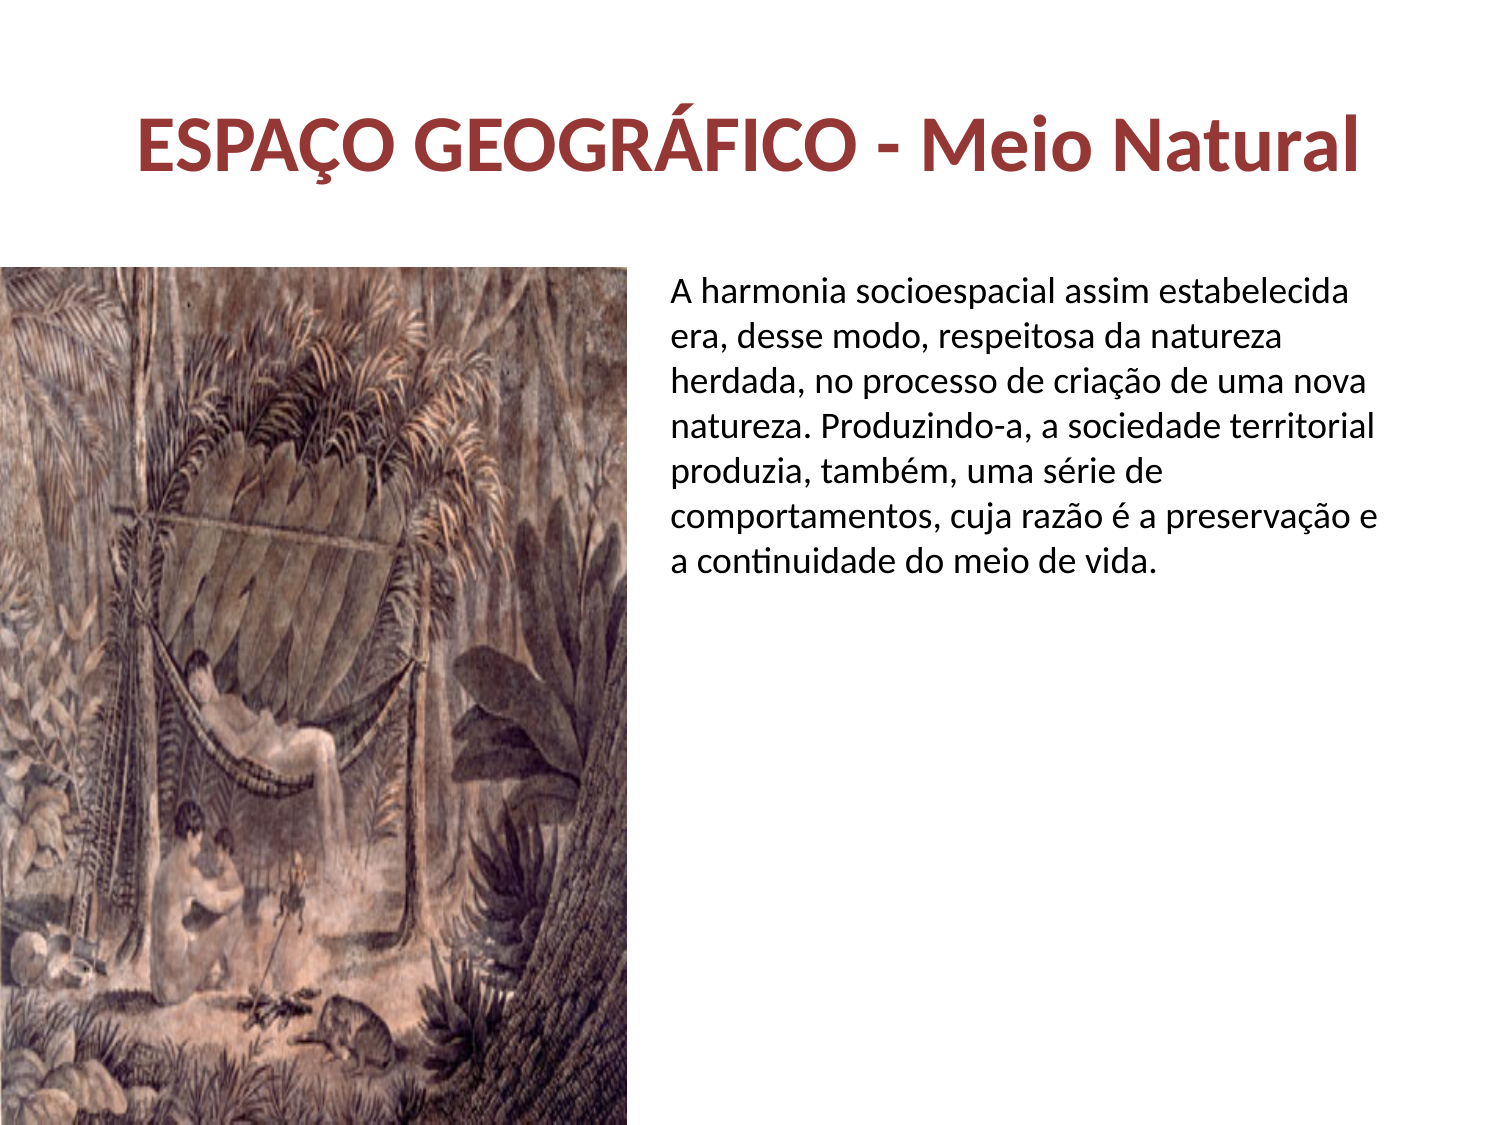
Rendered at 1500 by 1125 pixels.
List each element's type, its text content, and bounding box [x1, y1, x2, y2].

title ESPAÇO GEOGRÁFICO - Meio Natural [75, 45, 1425, 233]
picture [0, 267, 627, 1125]
list A harmonia socioespacial assim estabelecida era, desse modo, respeitosa da natureza herdada, no processo de criação de uma nova natureza. Produzindo-a, a sociedade territorial produzia, também, uma série de comportamentos, cuja razão é a preservação e a continuidade do meio de vida. [655, 258, 1406, 1122]
